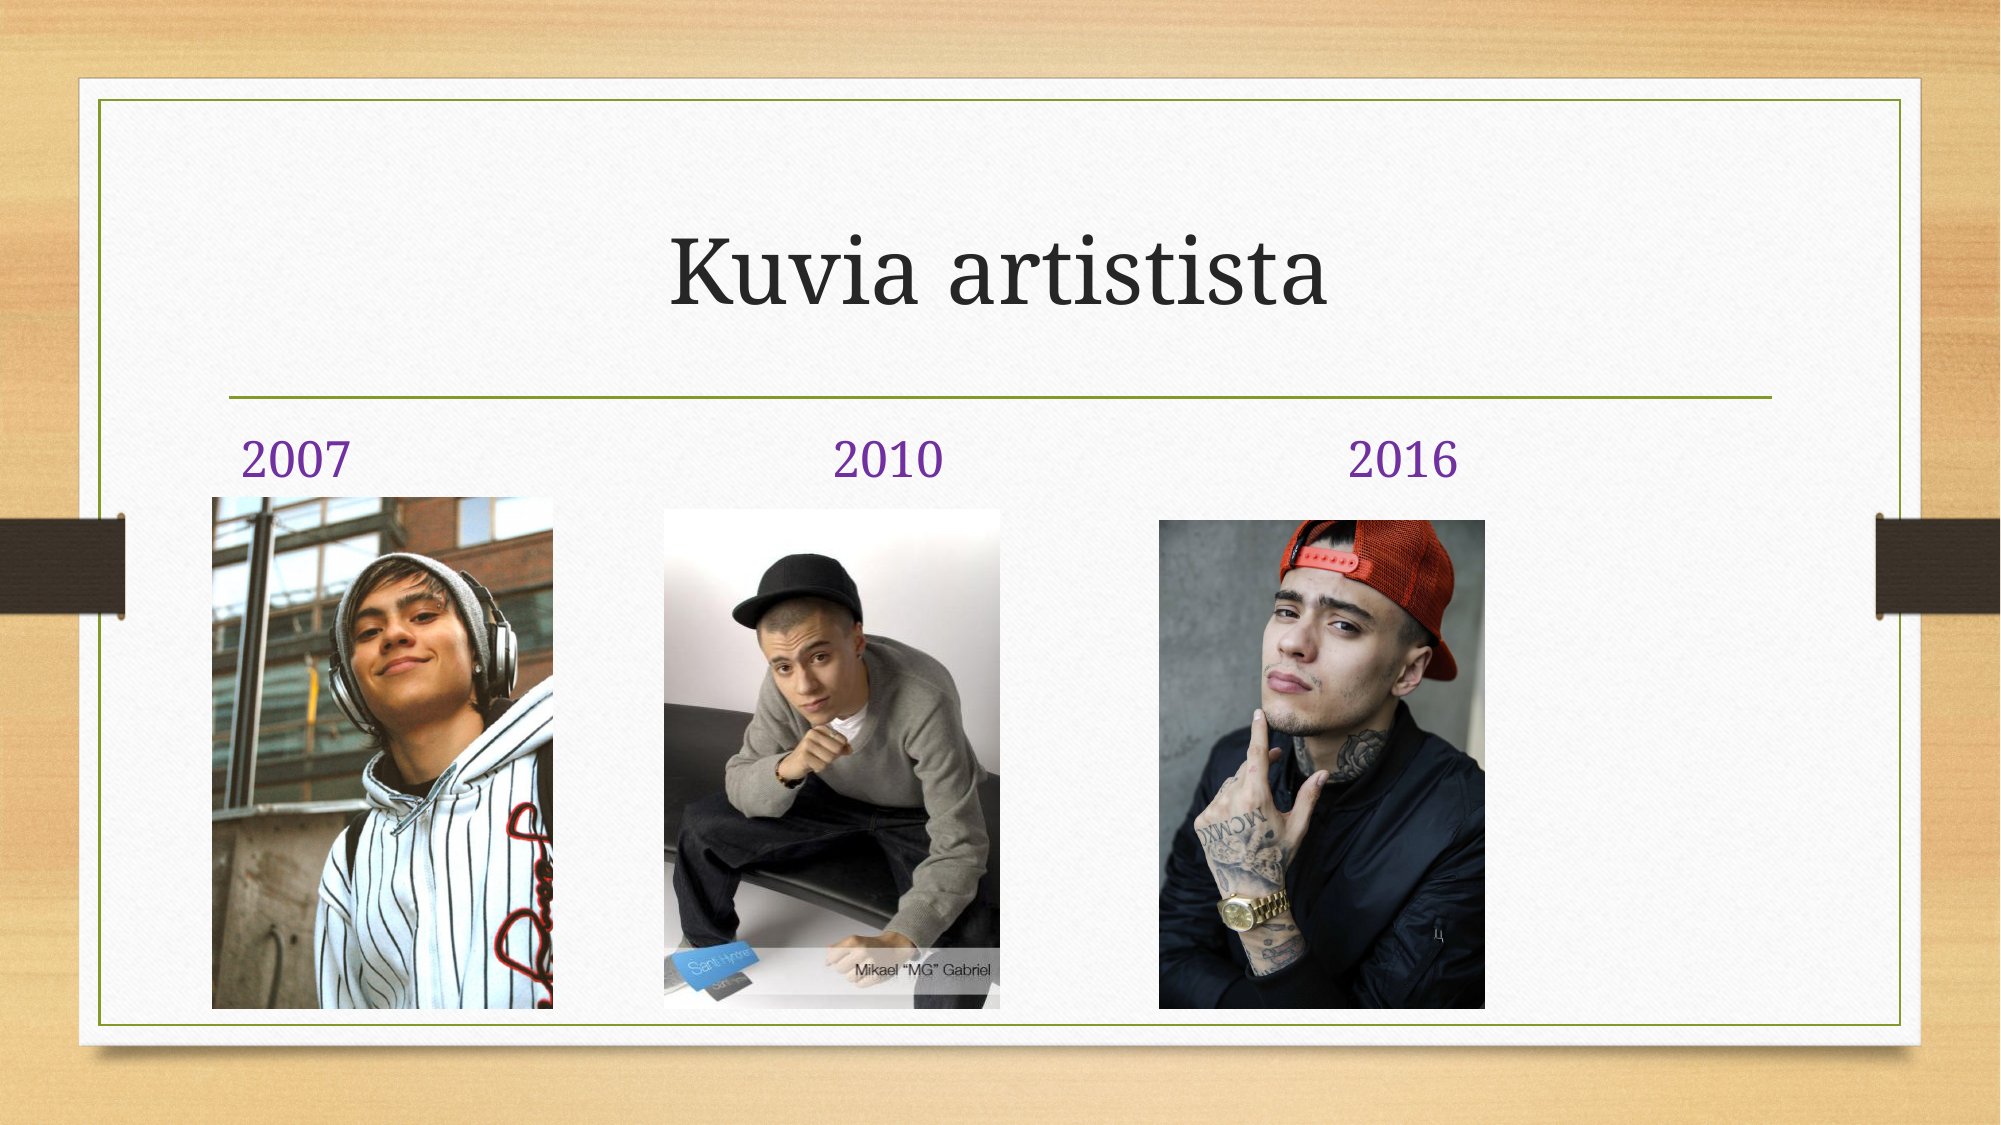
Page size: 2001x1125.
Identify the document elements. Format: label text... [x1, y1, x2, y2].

list 2007 2010 2016 [212, 419, 1788, 964]
title Kuvia artistista [212, 161, 1788, 376]
picture [212, 497, 553, 1009]
picture [1159, 520, 1485, 1009]
picture [664, 509, 1000, 1009]
